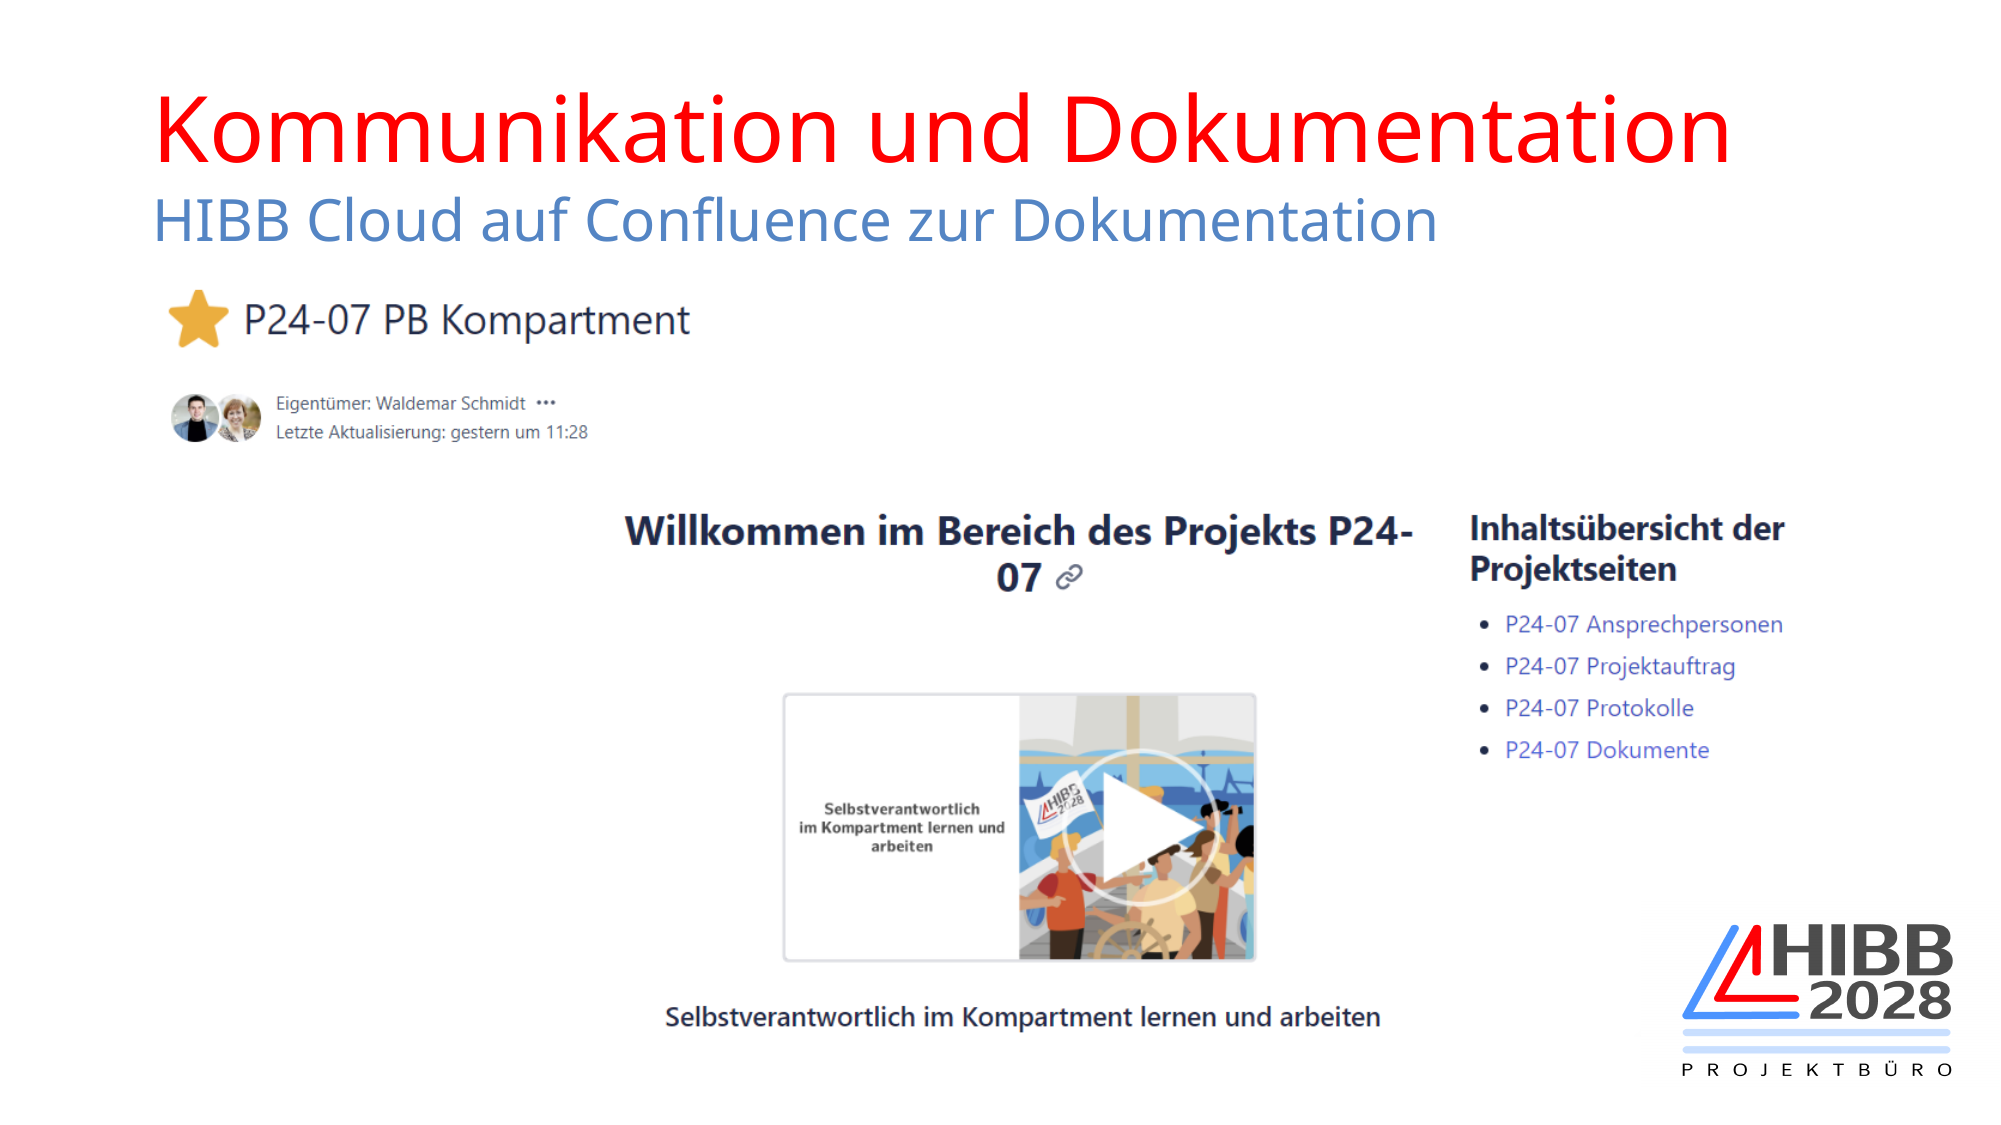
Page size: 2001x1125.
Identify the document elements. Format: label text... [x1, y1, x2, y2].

text_box HIBB Cloud auf Confluence zur Dokumentation [137, 175, 1503, 261]
title Kommunikation und Dokumentation [137, 59, 1863, 206]
picture [137, 281, 2000, 1088]
